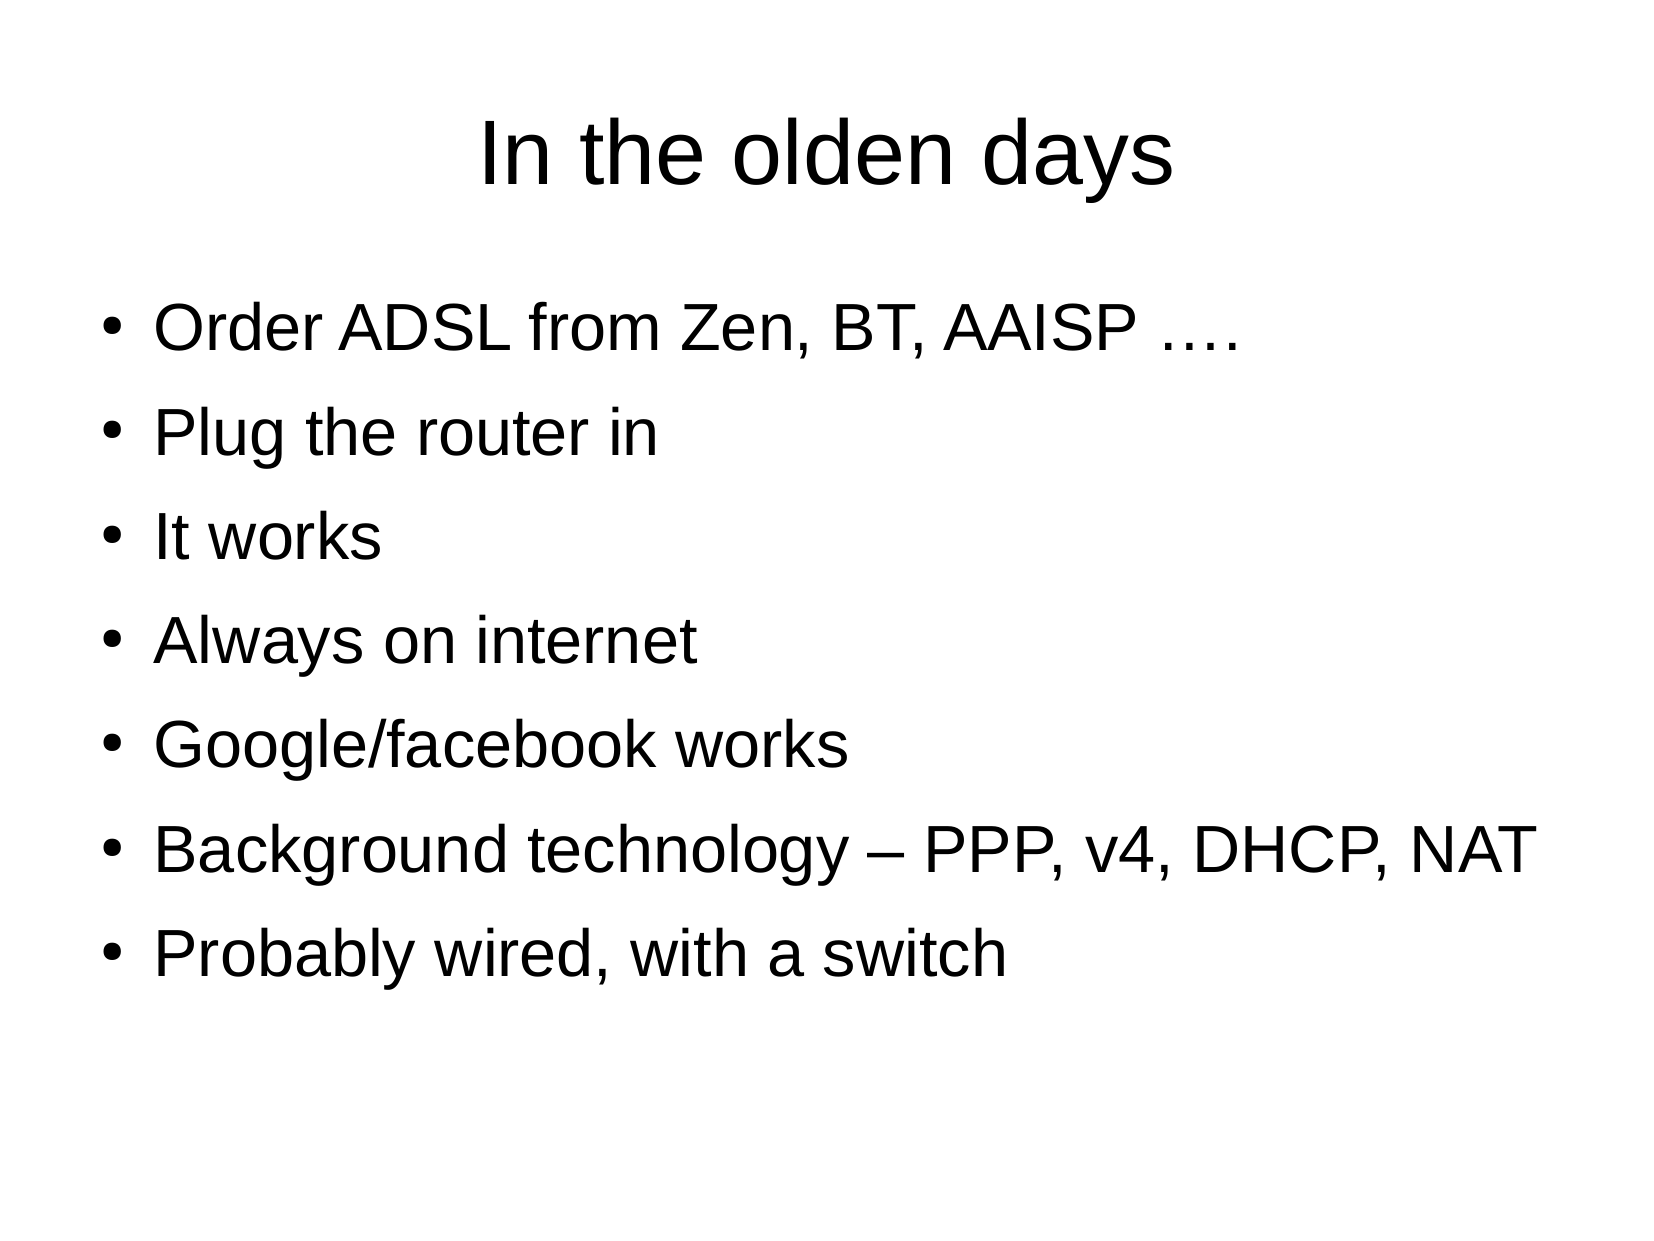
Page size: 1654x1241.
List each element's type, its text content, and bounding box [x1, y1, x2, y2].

list Order ADSL from Zen, BT, AAISP …. Plug the router in It works Always on internet Google/facebook works Background technology – PPP, v4, DHCP, NAT Probably wired, with a switch [82, 290, 1571, 1010]
title In the olden days [82, 49, 1571, 257]
